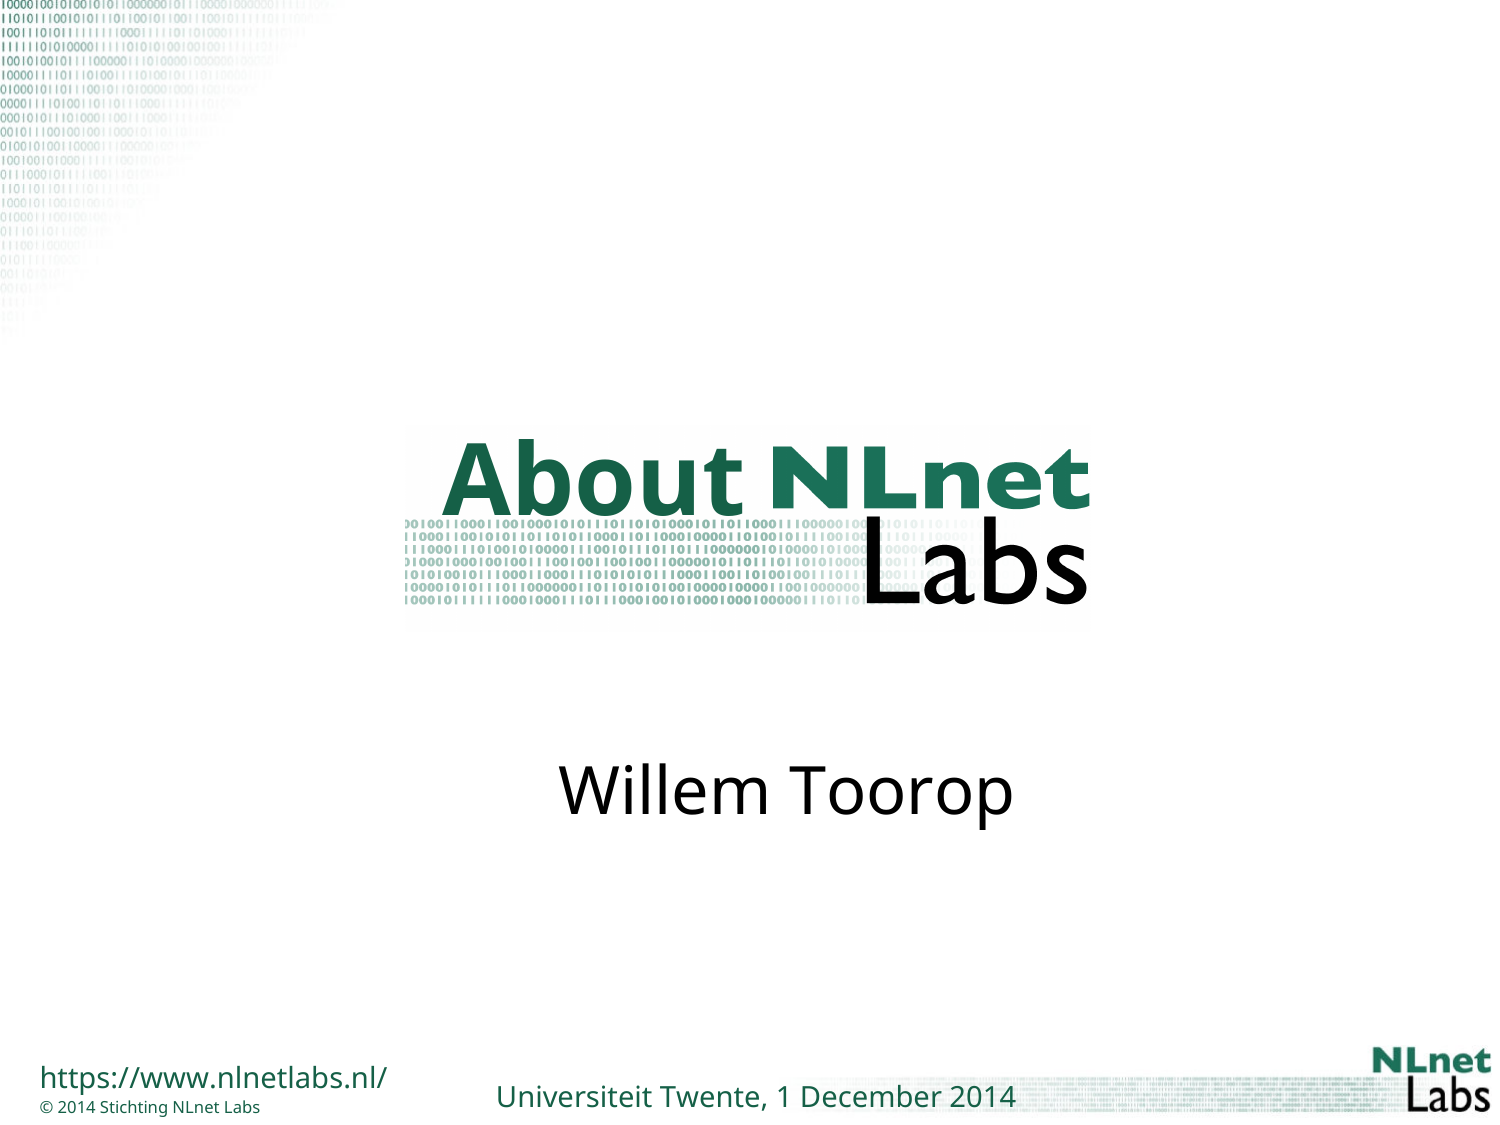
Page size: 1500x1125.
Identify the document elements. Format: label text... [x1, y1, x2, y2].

picture [774, 1037, 1492, 1124]
title About [112, 382, 1388, 570]
picture [0, 0, 365, 365]
subtitle Willem Toorop [225, 644, 1276, 933]
picture [405, 570, 1091, 632]
